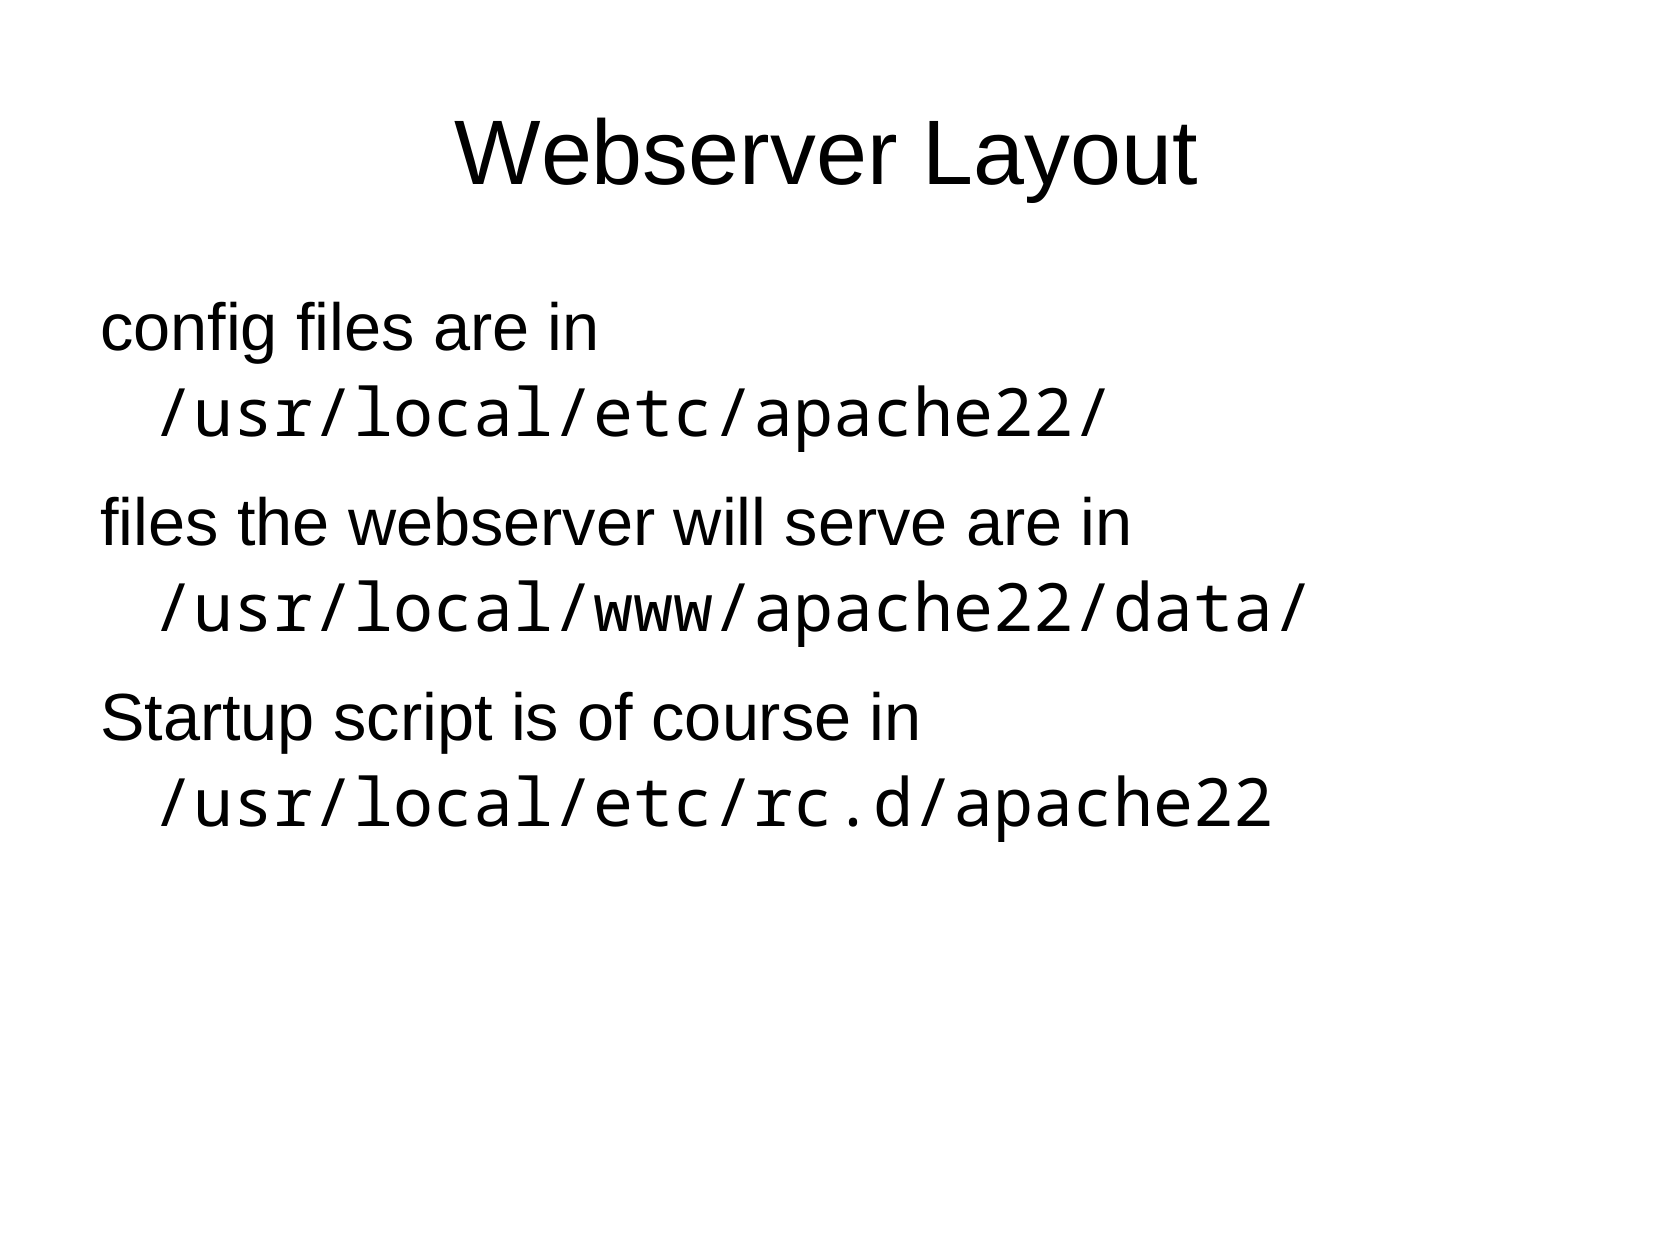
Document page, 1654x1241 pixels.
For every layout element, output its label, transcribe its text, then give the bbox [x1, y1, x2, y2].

title Webserver Layout [82, 56, 1571, 250]
list config files are in /usr/local/etc/apache22/ files the webserver will serve are in /usr/local/www/apache22/data/ Startup script is of course in /usr/local/etc/rc.d/apache22 [82, 290, 1571, 1094]
